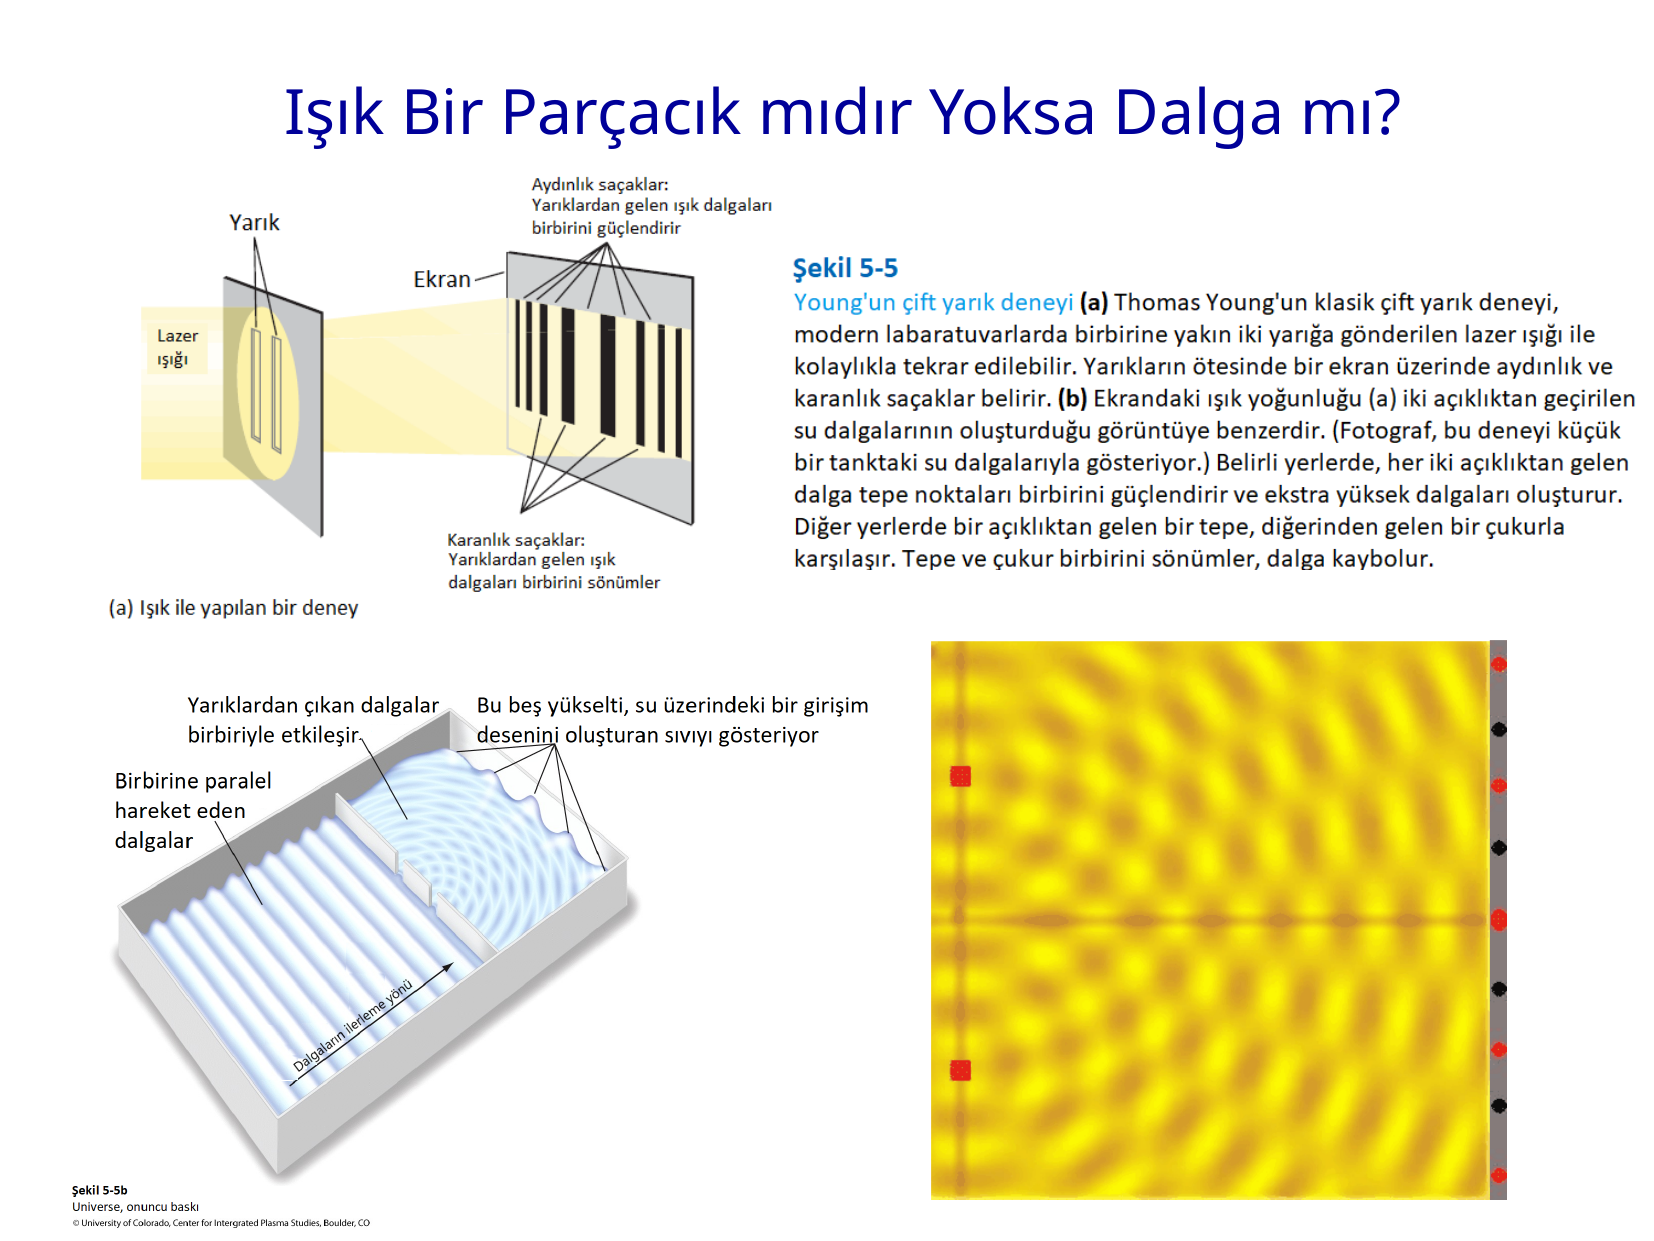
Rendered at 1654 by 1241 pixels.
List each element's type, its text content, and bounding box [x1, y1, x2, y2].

picture [785, 254, 1641, 571]
title Işık Bir Parçacık mıdır Yoksa Dalga mı? [82, 43, 1571, 176]
picture [930, 639, 1507, 1201]
picture [105, 165, 781, 627]
picture [51, 689, 871, 1231]
